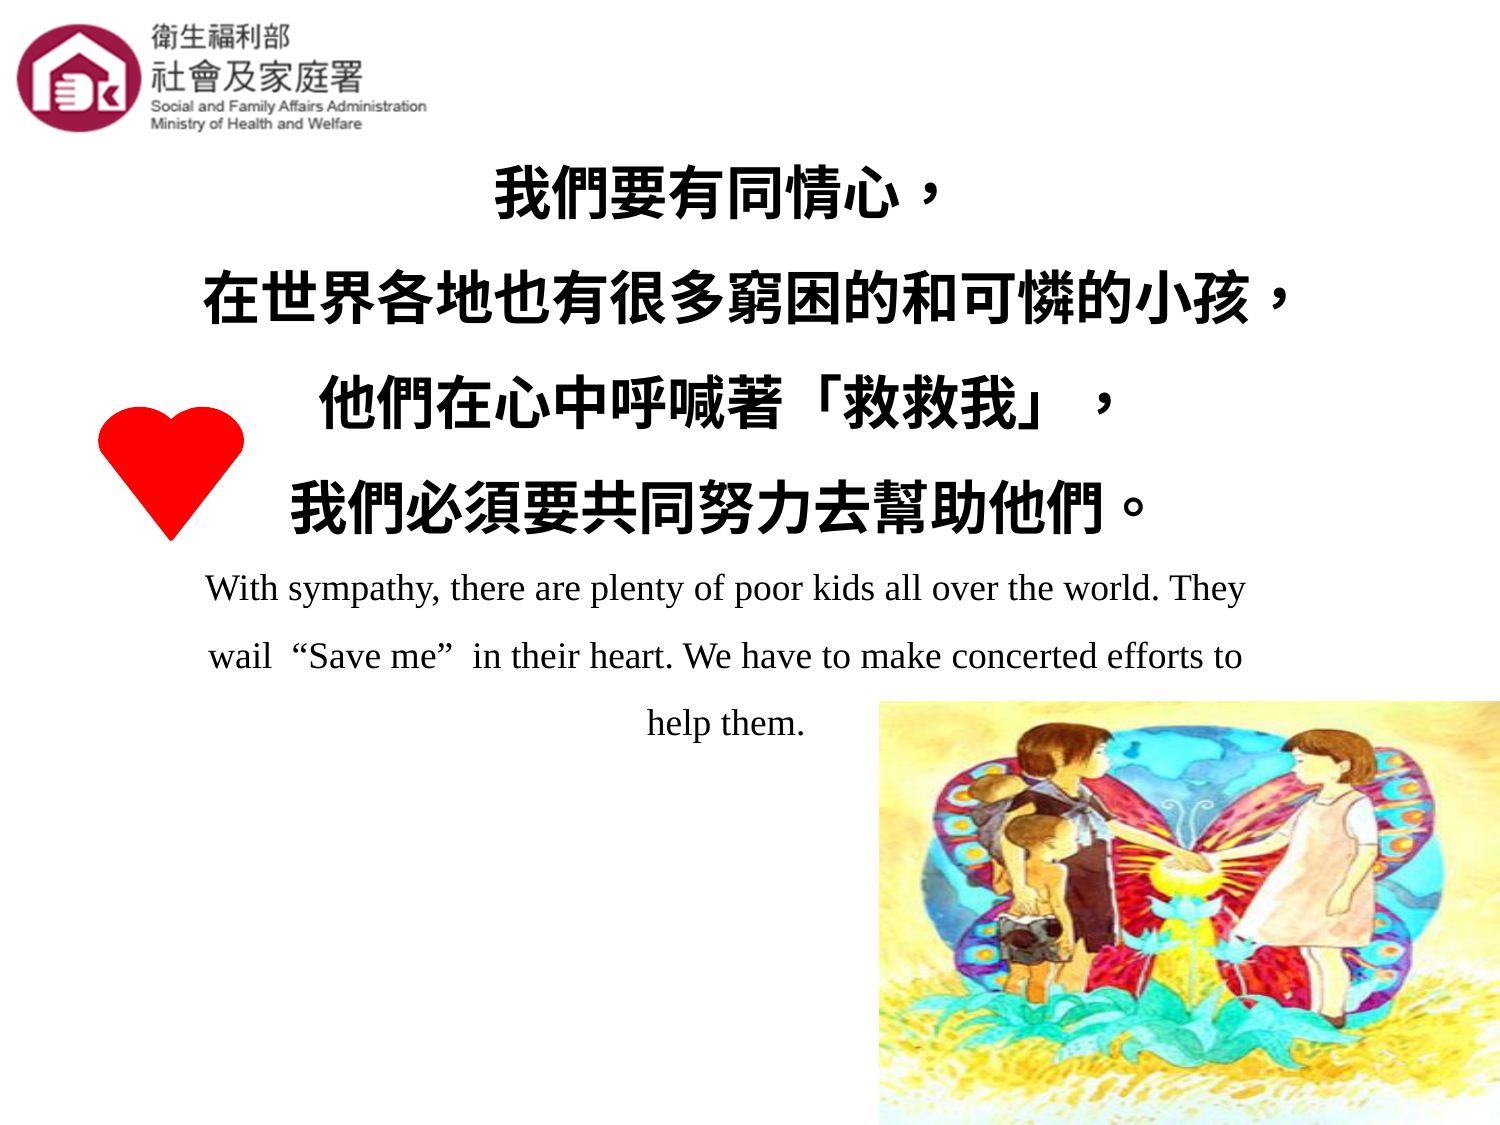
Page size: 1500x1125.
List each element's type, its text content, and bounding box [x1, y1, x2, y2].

picture [0, 0, 432, 149]
text_box 我們要有同情心， 在世界各地也有很多窮困的和可憐的小孩， 他們在心中呼喊著「救救我」， 我們必須要共同努力去幫助他們。 With sympathy, there are plenty of poor kids all over the world. They wail “Save me” in their heart. We have to make concerted efforts to help them. [171, 113, 1282, 819]
picture [879, 701, 1500, 1125]
text_box [100, 408, 242, 539]
